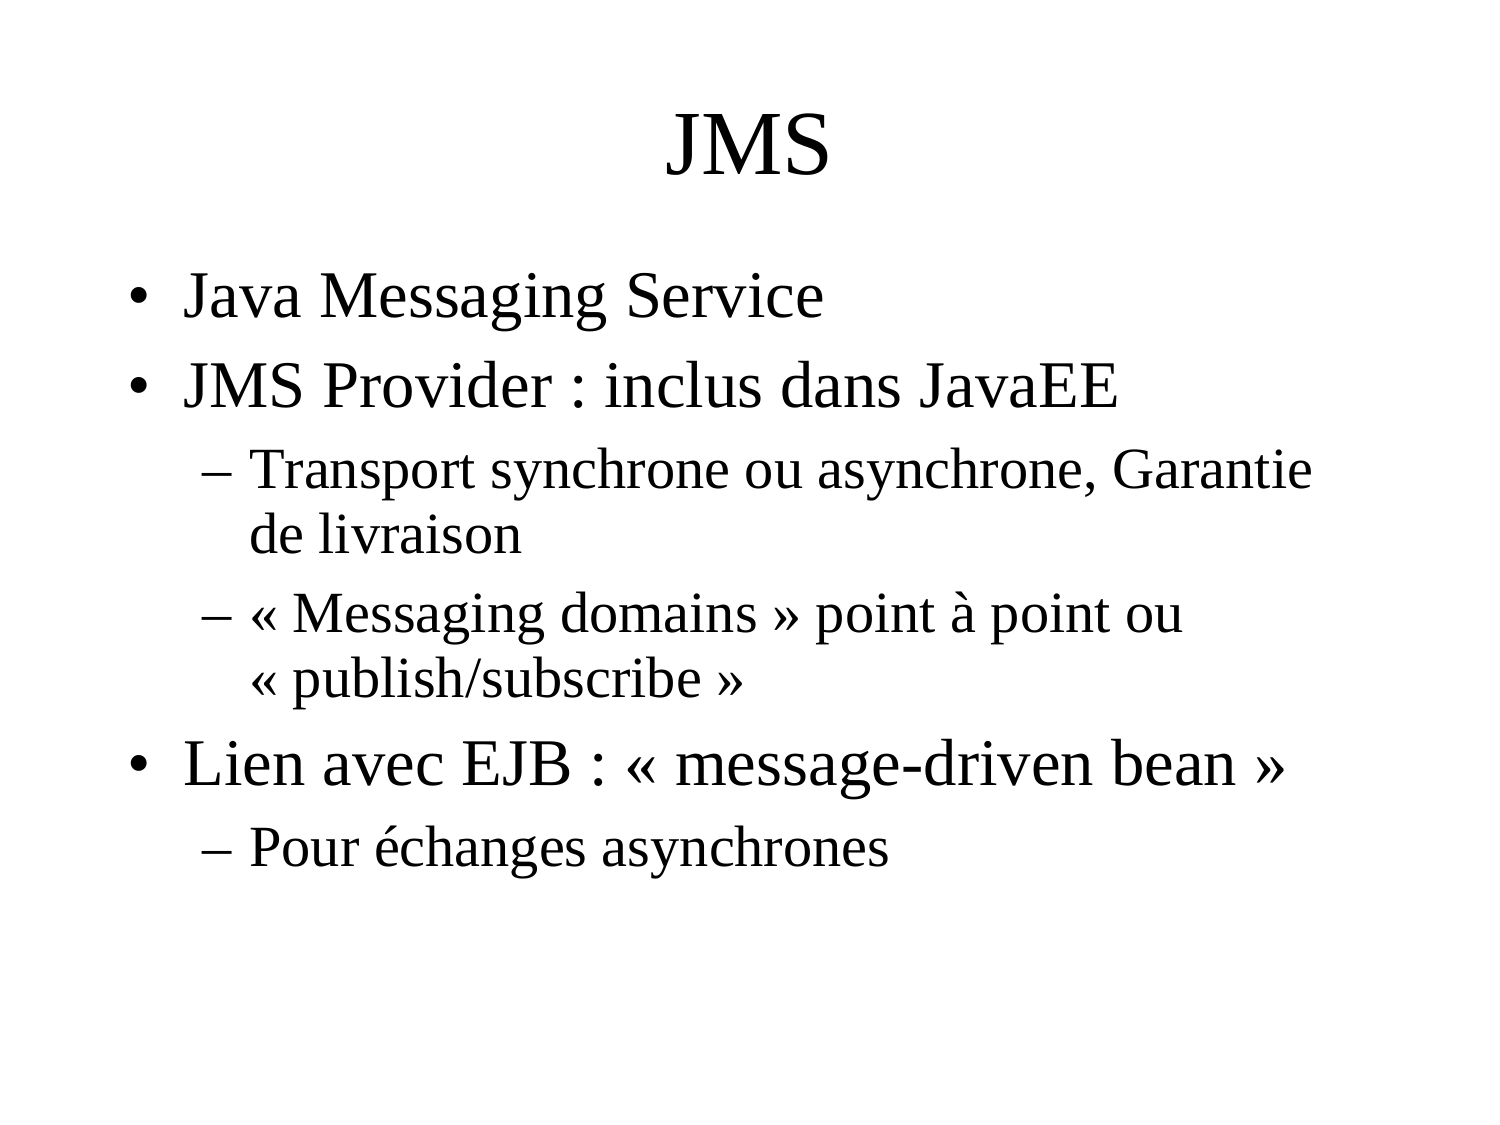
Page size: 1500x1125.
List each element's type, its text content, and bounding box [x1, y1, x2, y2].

title JMS [112, 49, 1388, 238]
list Java Messaging Service JMS Provider : inclus dans JavaEE Transport synchrone ou asynchrone, Garantie de livraison « Messaging domains » point à point ou « publish/subscribe » Lien avec EJB : « message-driven bean » Pour échanges asynchrones [112, 249, 1388, 1001]
